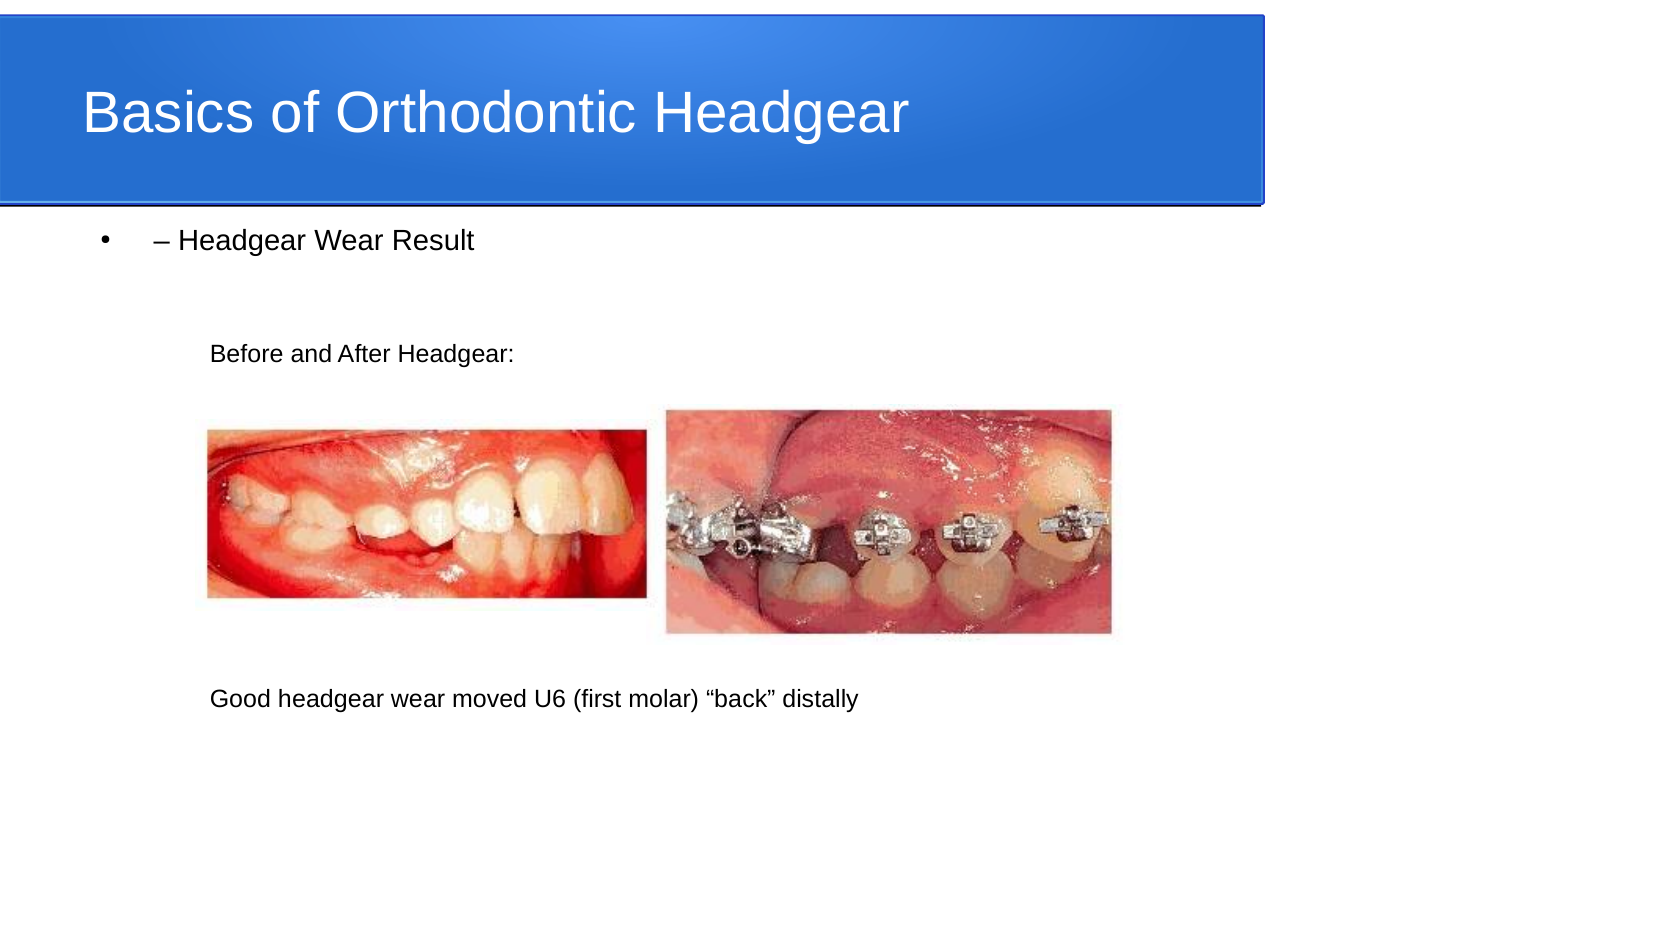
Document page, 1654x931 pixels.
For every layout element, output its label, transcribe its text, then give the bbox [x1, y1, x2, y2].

picture [195, 404, 1126, 646]
text_box Good headgear wear moved U6 (first molar) “back” distally [195, 677, 876, 721]
list – Headgear Wear Result [82, 224, 1571, 764]
title Basics of Orthodontic Headgear [82, 35, 1235, 189]
text_box Before and After Headgear: [195, 332, 531, 376]
